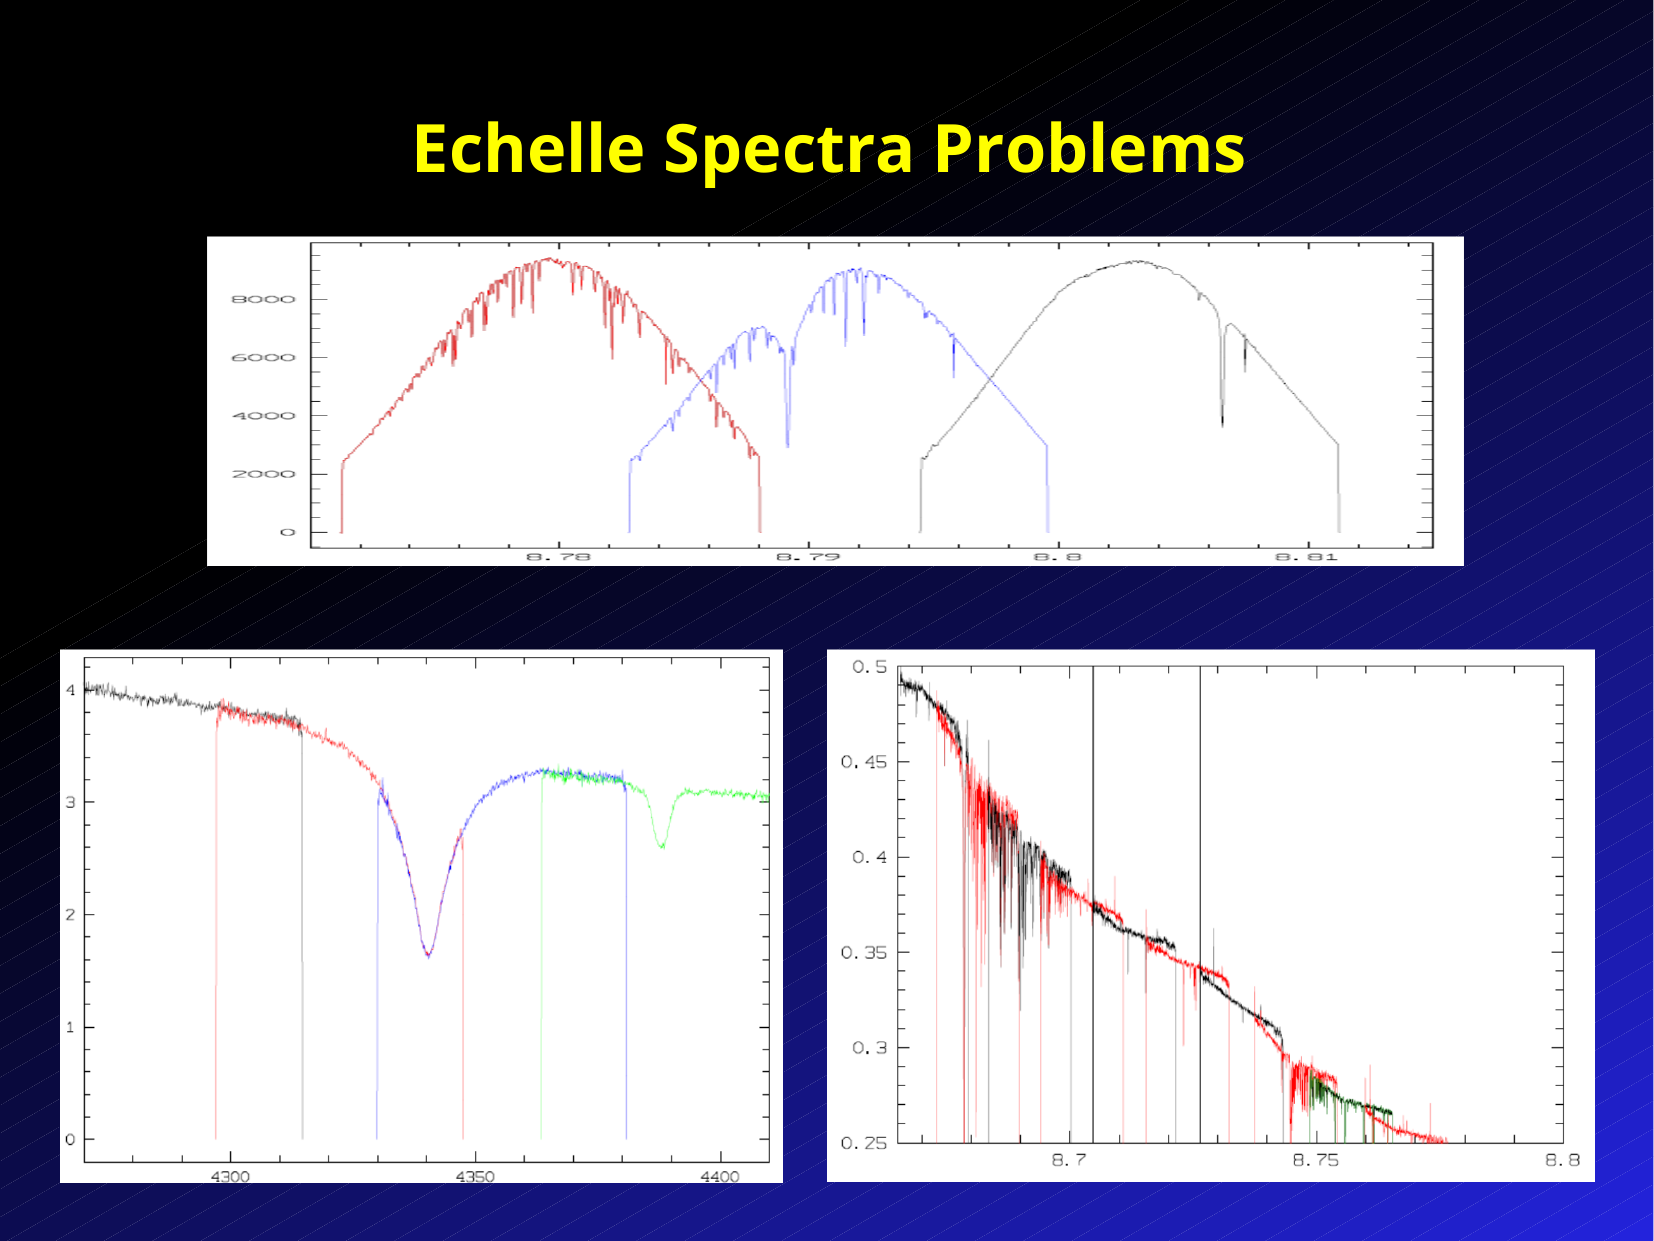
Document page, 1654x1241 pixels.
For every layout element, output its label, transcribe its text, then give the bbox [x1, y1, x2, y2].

picture [826, 649, 1595, 1182]
picture [59, 649, 783, 1183]
title Echelle Spectra Problems [88, 56, 1571, 237]
picture [206, 236, 1464, 566]
